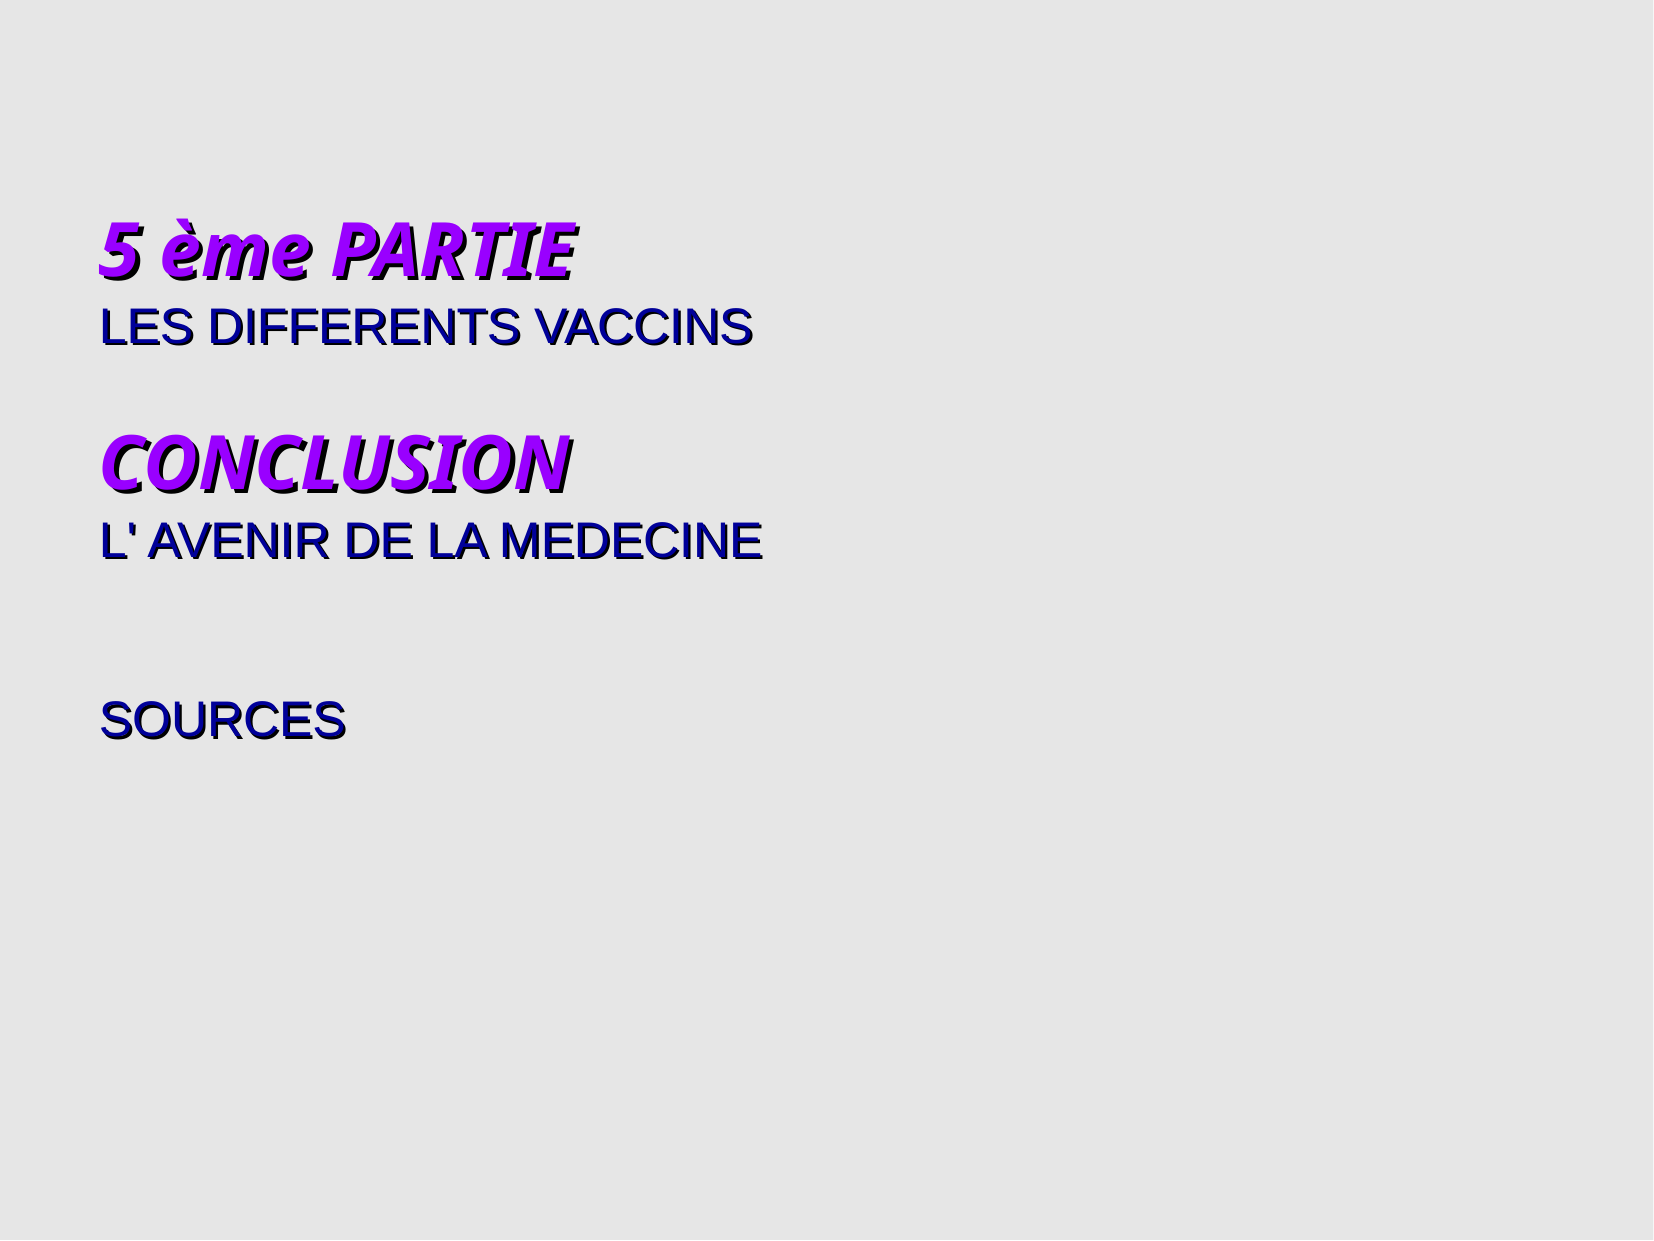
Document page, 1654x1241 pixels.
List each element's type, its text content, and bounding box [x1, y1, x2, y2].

text_box 5 ème PARTIE LES DIFFERENTS VACCINS CONCLUSION L' AVENIR DE LA MEDECINE SOURCES [84, 120, 1571, 1060]
